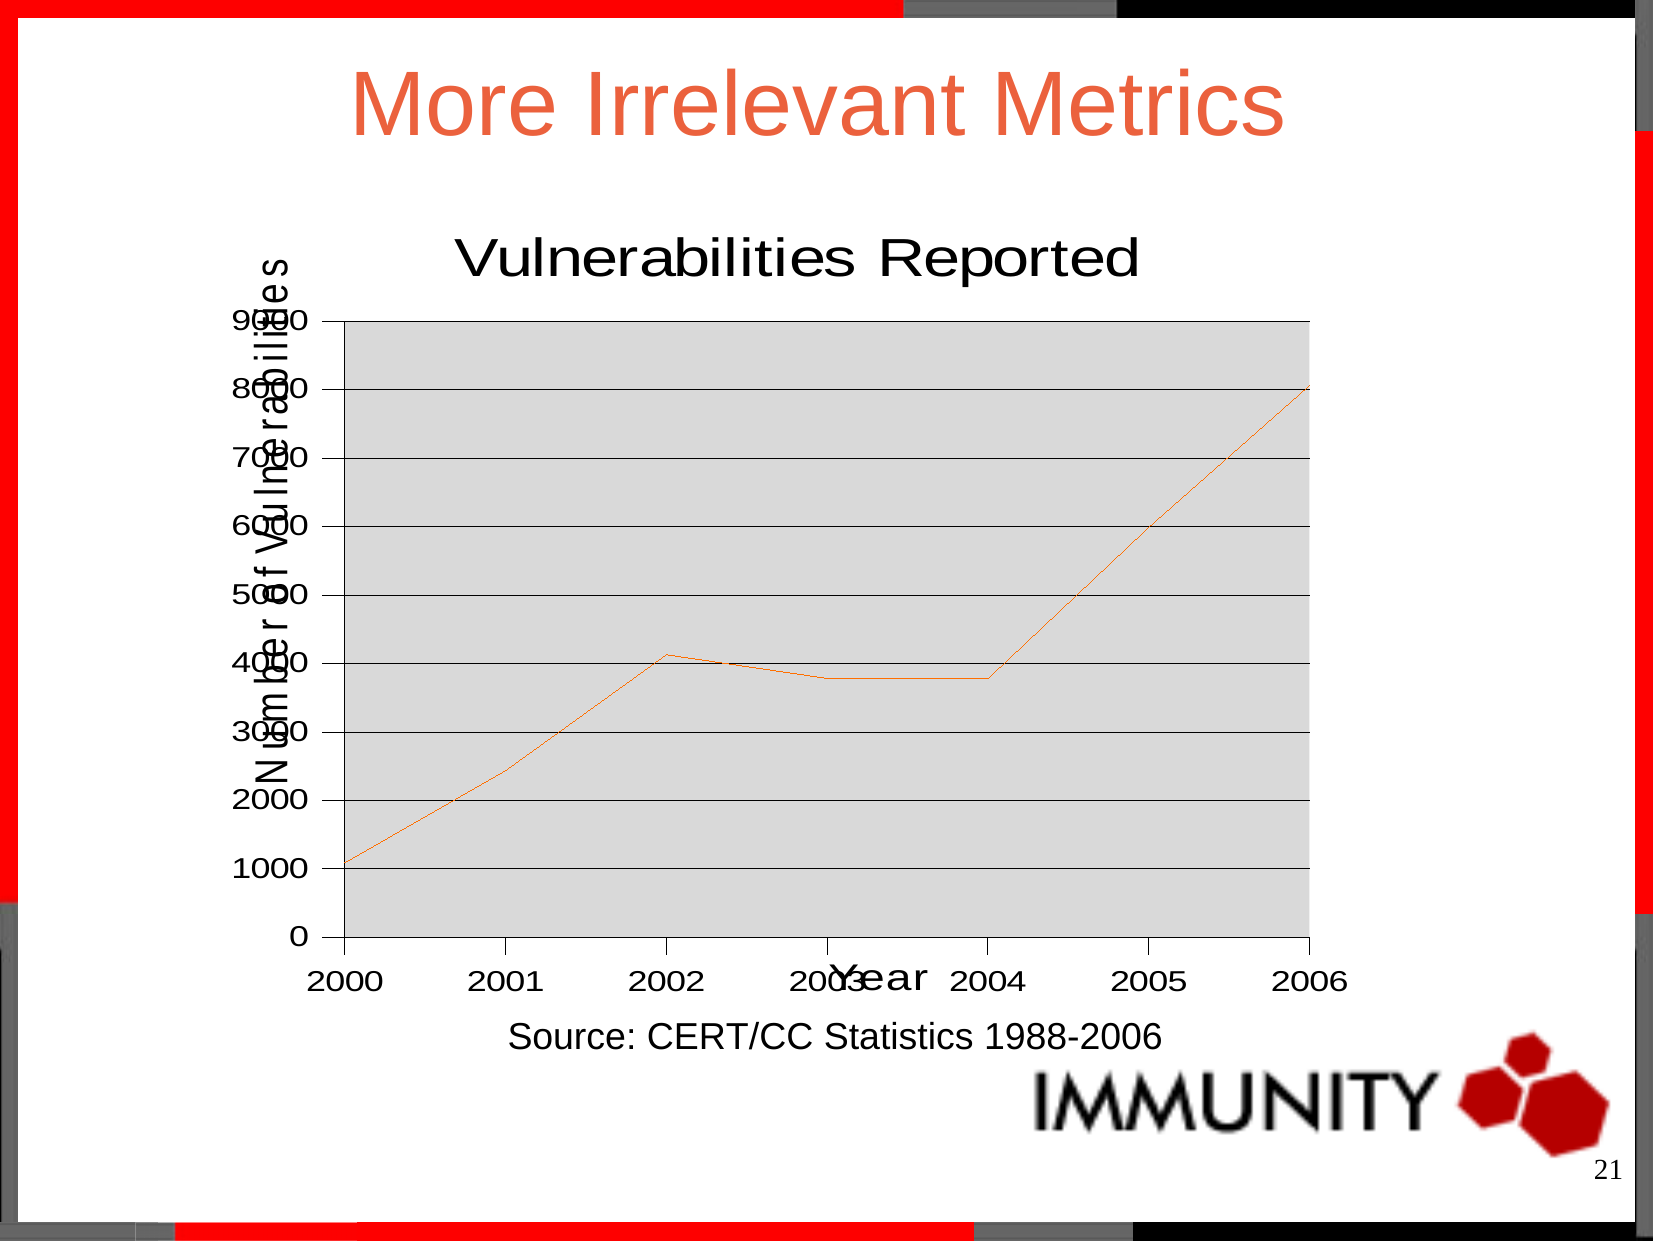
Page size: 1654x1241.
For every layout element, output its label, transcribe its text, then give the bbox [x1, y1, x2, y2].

picture [0, 0, 1653, 1241]
list Source: CERT/CC Statistics 1988-2006 [82, 1015, 1571, 1114]
title More Irrelevant Metrics [75, 7, 1563, 200]
chart [207, 197, 1372, 1014]
